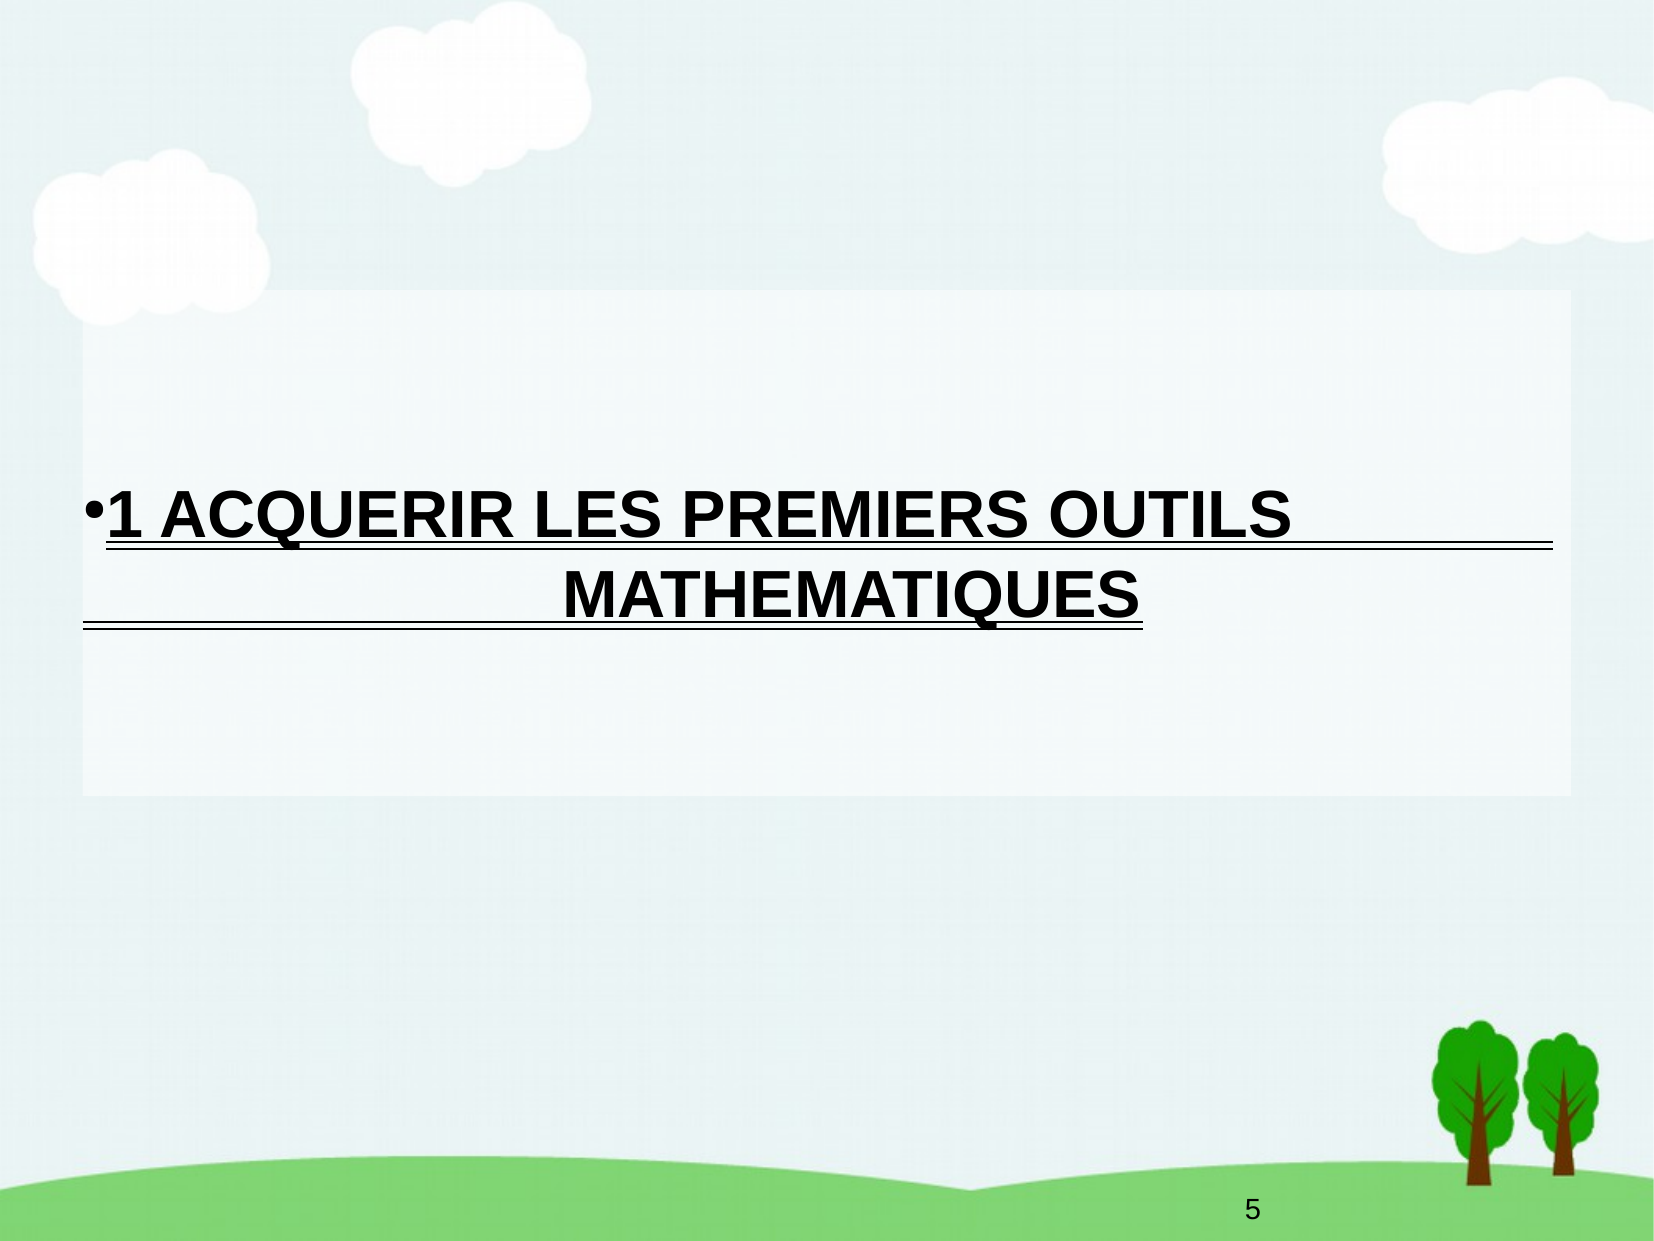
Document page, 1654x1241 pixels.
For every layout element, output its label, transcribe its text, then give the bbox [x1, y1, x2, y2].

list 1 ACQUERIR LES PREMIERS OUTILS MATHEMATIQUES [82, 290, 1571, 796]
picture [0, 0, 1654, 1241]
text_box <numéro> [1244, 1190, 1630, 1241]
